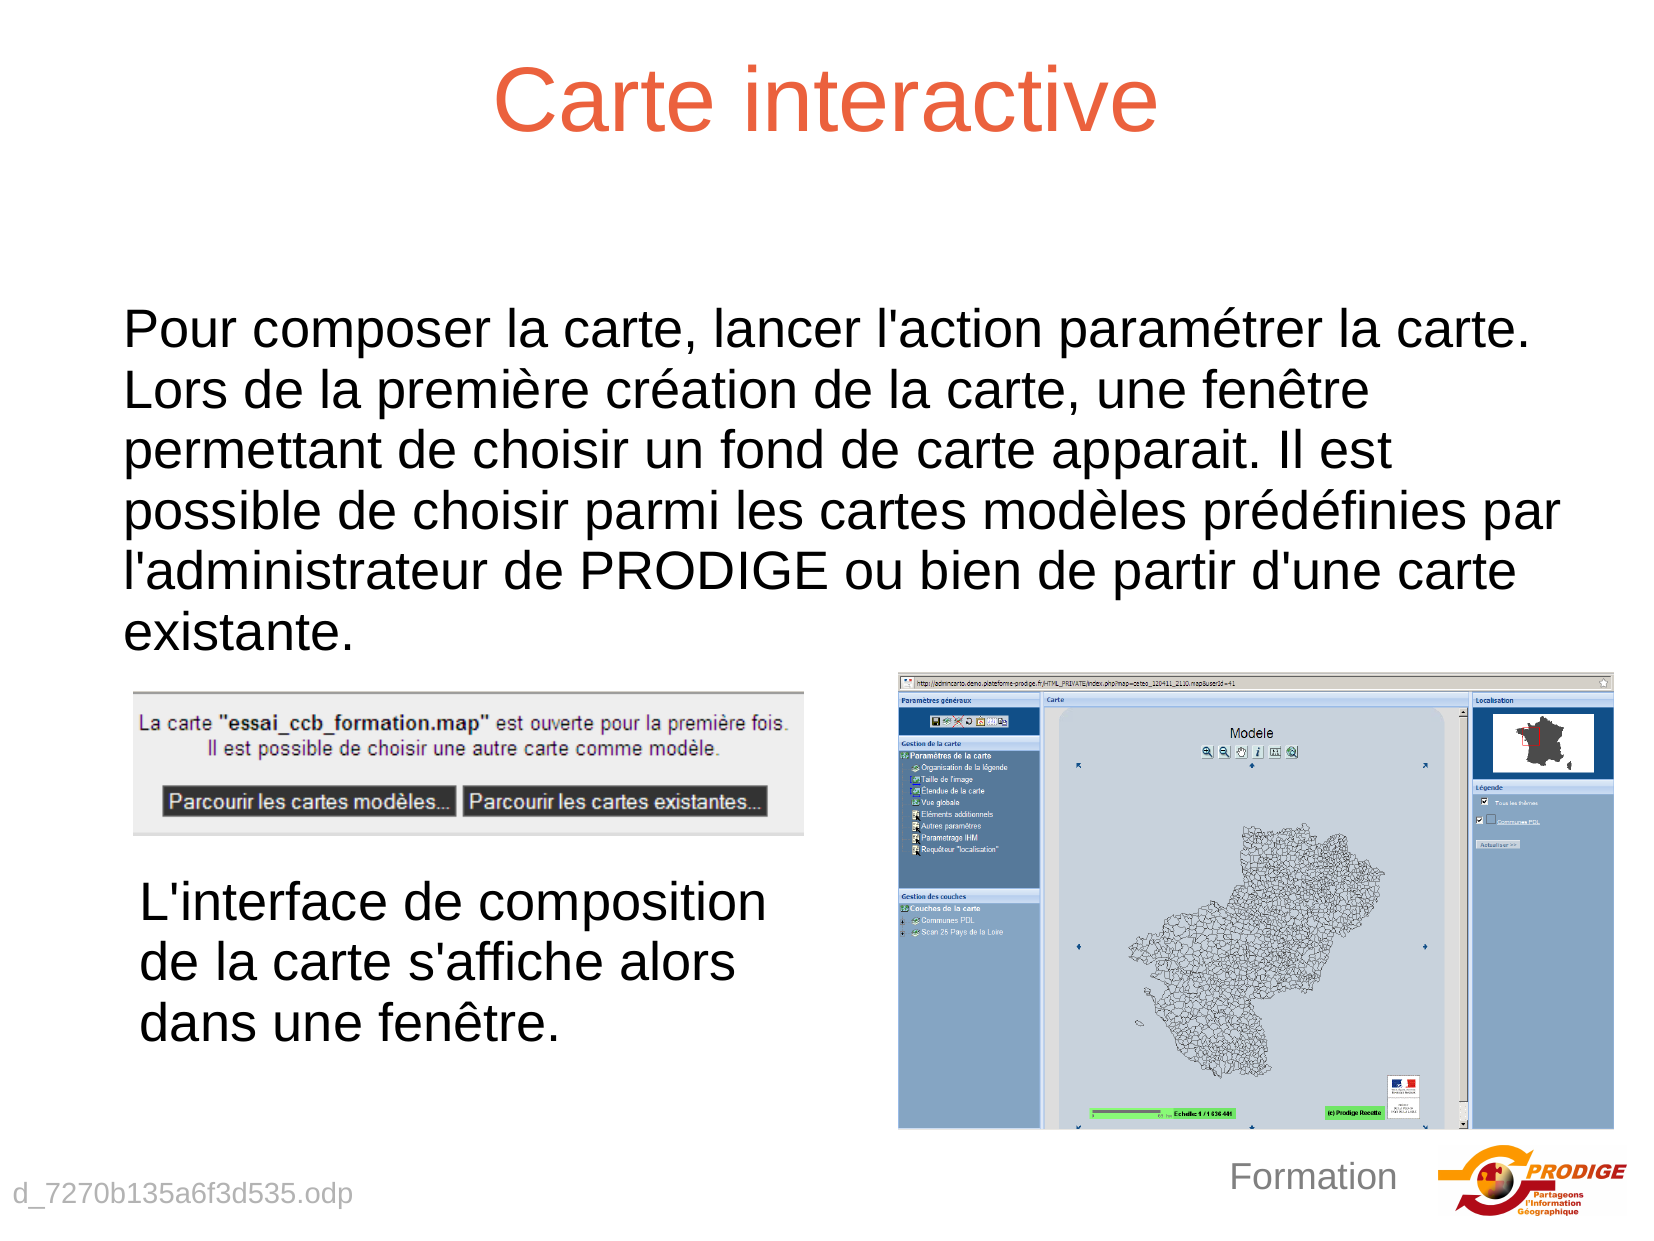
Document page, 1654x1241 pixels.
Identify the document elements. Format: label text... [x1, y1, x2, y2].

picture [898, 672, 1614, 1130]
subtitle Pour composer la carte, lancer l'action paramétrer la carte. Lors de la première création de la carte, une fenêtre permettant de choisir un fond de carte apparait. Il est possible de choisir parmi les cartes modèles prédéfinies par l'administrateur de PRODIGE ou bien de partir d'une carte existante. [123, 298, 1596, 662]
picture [1438, 1145, 1627, 1216]
text_box L'interface de composition de la carte s'affiche alors dans une fenêtre. [125, 863, 840, 1061]
title Carte interactive [82, 3, 1571, 196]
picture [133, 691, 804, 836]
